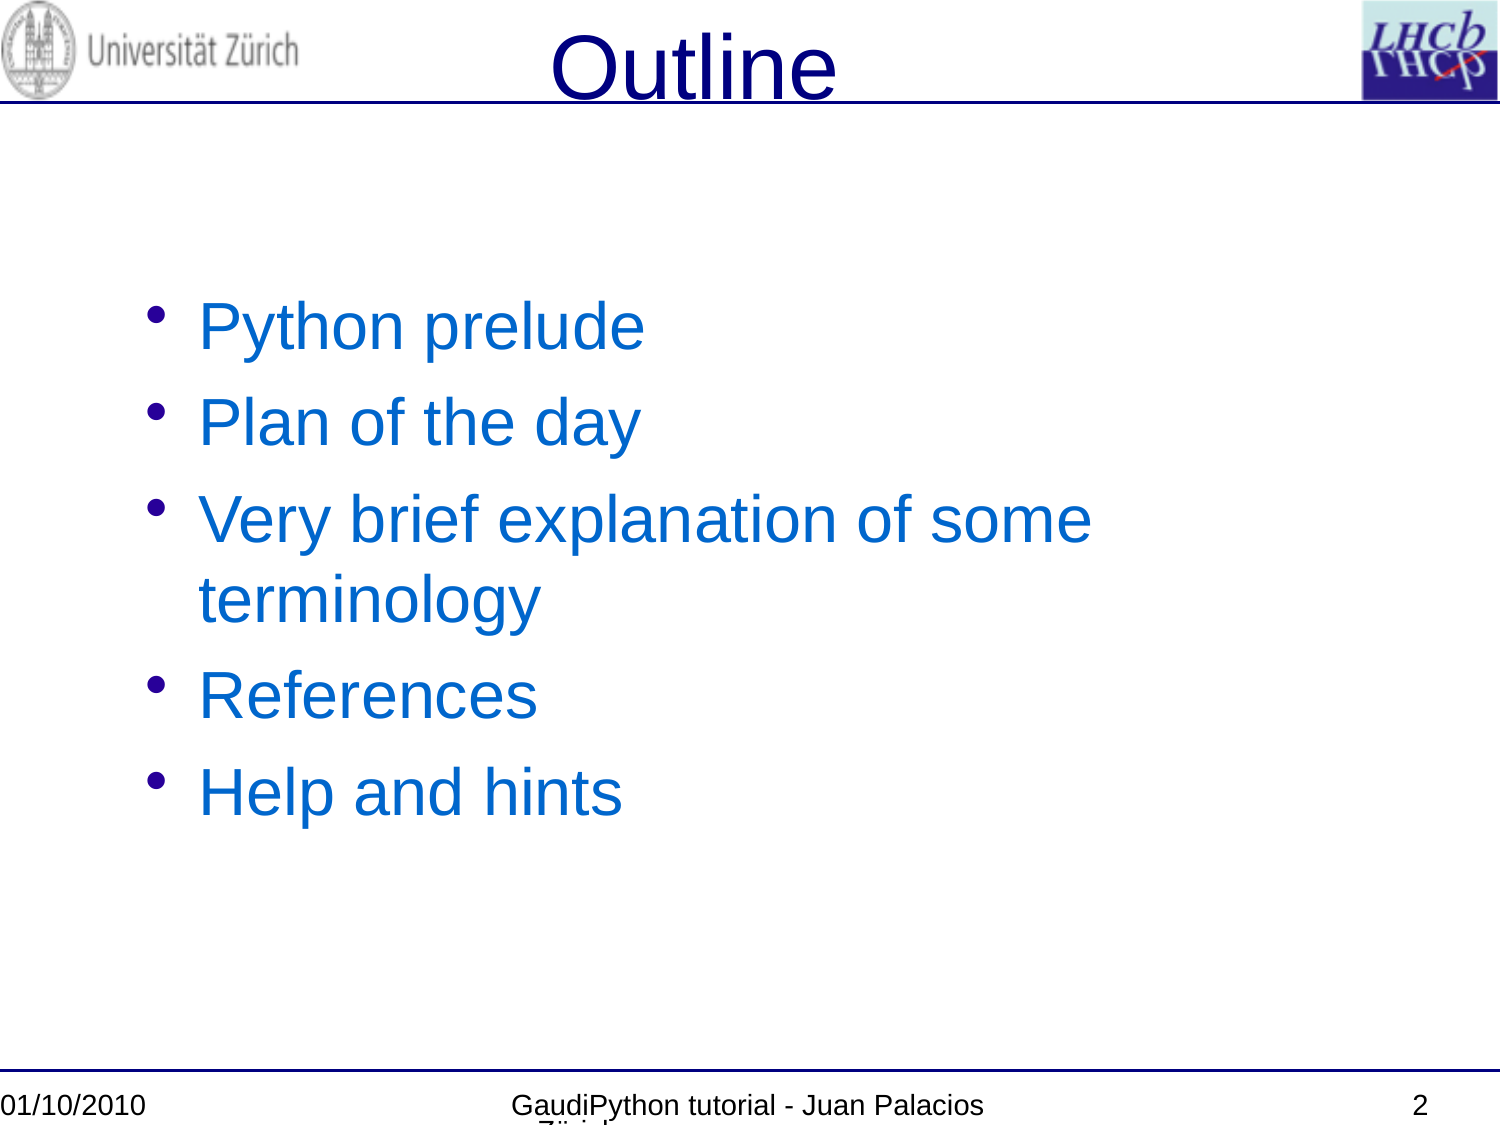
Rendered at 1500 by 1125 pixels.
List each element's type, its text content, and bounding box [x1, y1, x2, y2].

picture [1360, 0, 1500, 101]
title Outline [225, 0, 1132, 126]
picture [0, 0, 225, 101]
list Python prelude Plan of the day Very brief explanation of some terminology References Help and hints [112, 274, 1425, 837]
